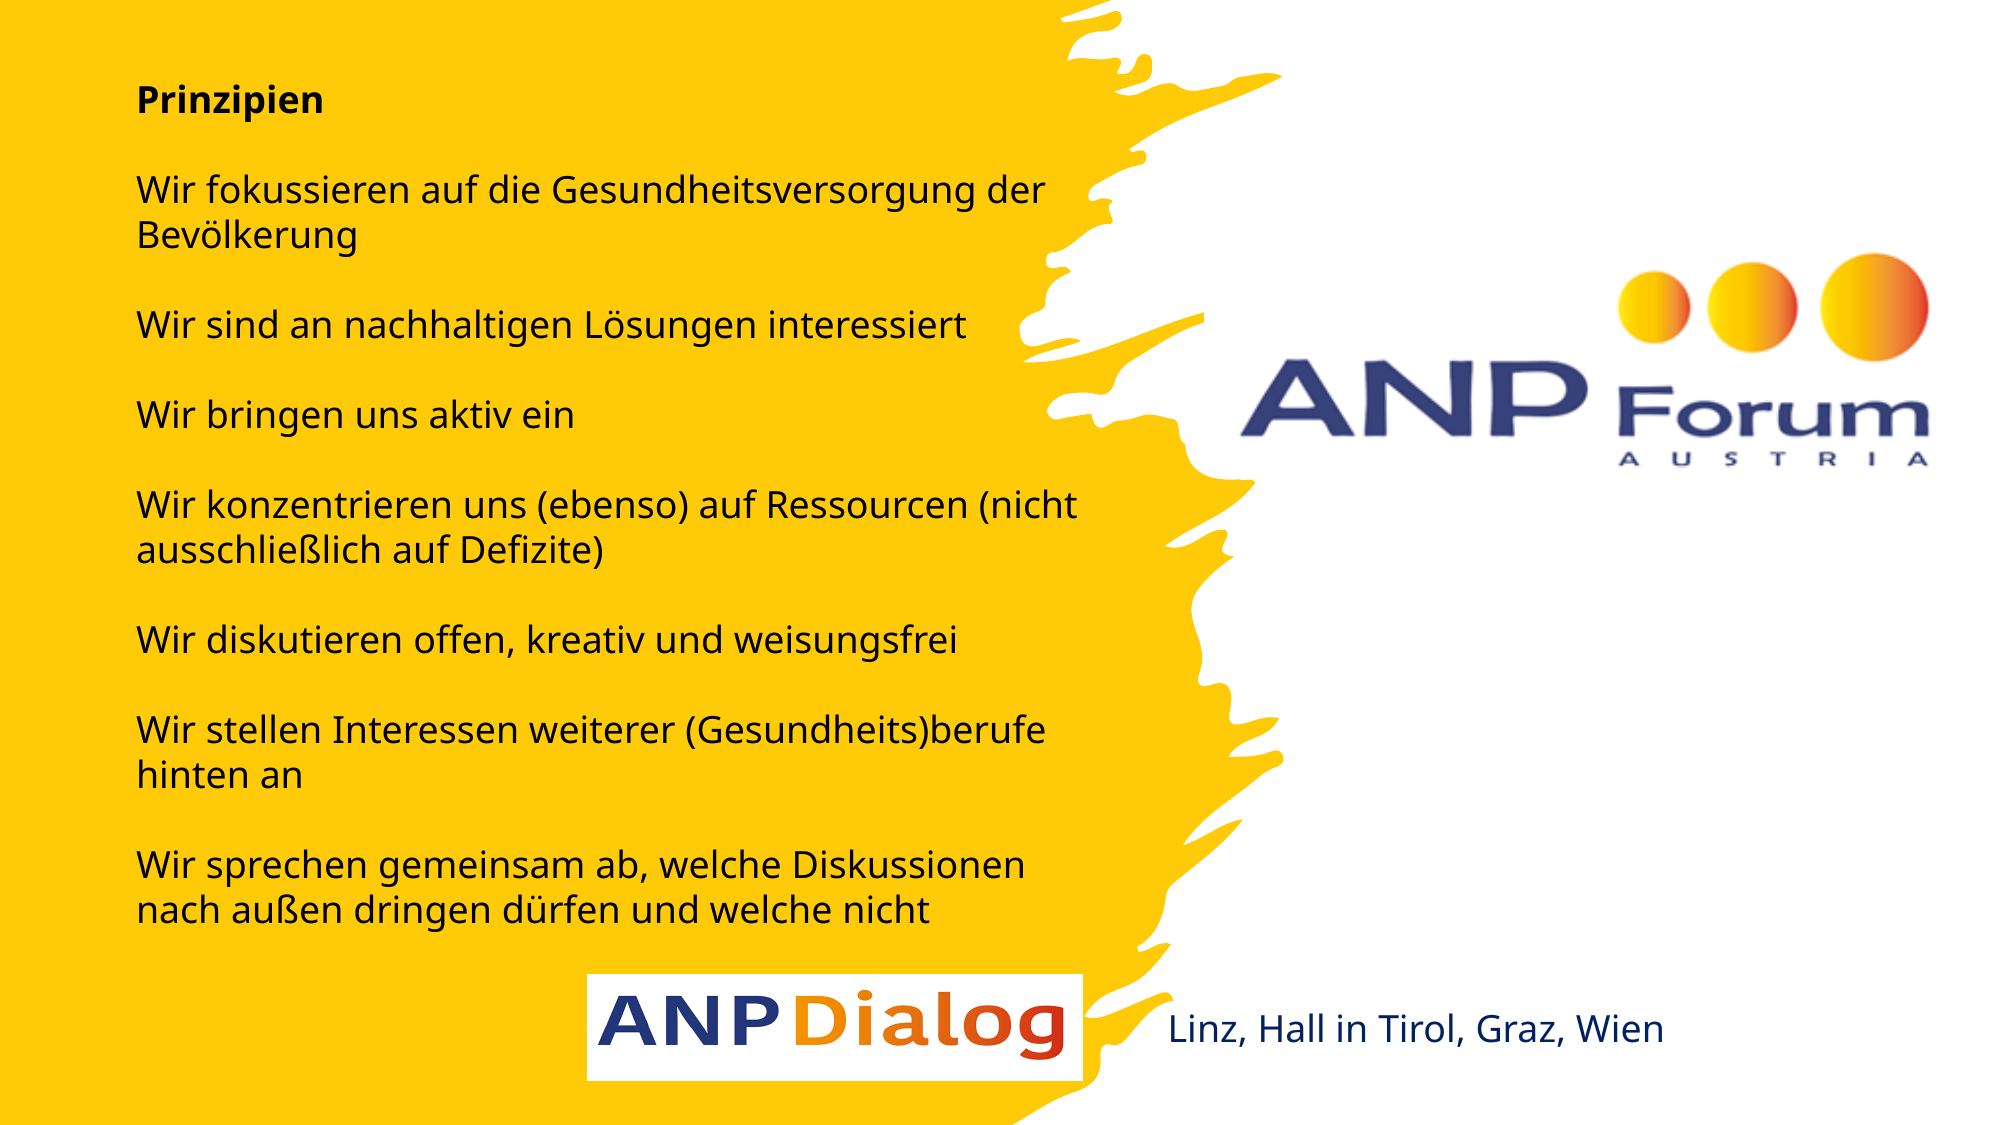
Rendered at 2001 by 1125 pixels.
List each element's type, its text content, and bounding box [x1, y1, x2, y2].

text_box Prinzipien Wir fokussieren auf die Gesundheitsversorgung der Bevölkerung Wir sind an nachhaltigen Lösungen interessiert Wir bringen uns aktiv ein Wir konzentrieren uns (ebenso) auf Ressourcen (nicht ausschließlich auf Defizite) Wir diskutieren offen, kreativ und weisungsfrei Wir stellen Interessen weiterer (Gesundheits)berufe hinten an Wir sprechen gemeinsam ab, welche Diskussionen nach außen dringen dürfen und welche nicht [121, 68, 1122, 947]
picture [587, 974, 1083, 1082]
text_box Linz, Hall in Tirol, Graz, Wien [1152, 997, 1780, 1058]
picture [1204, 251, 1972, 468]
